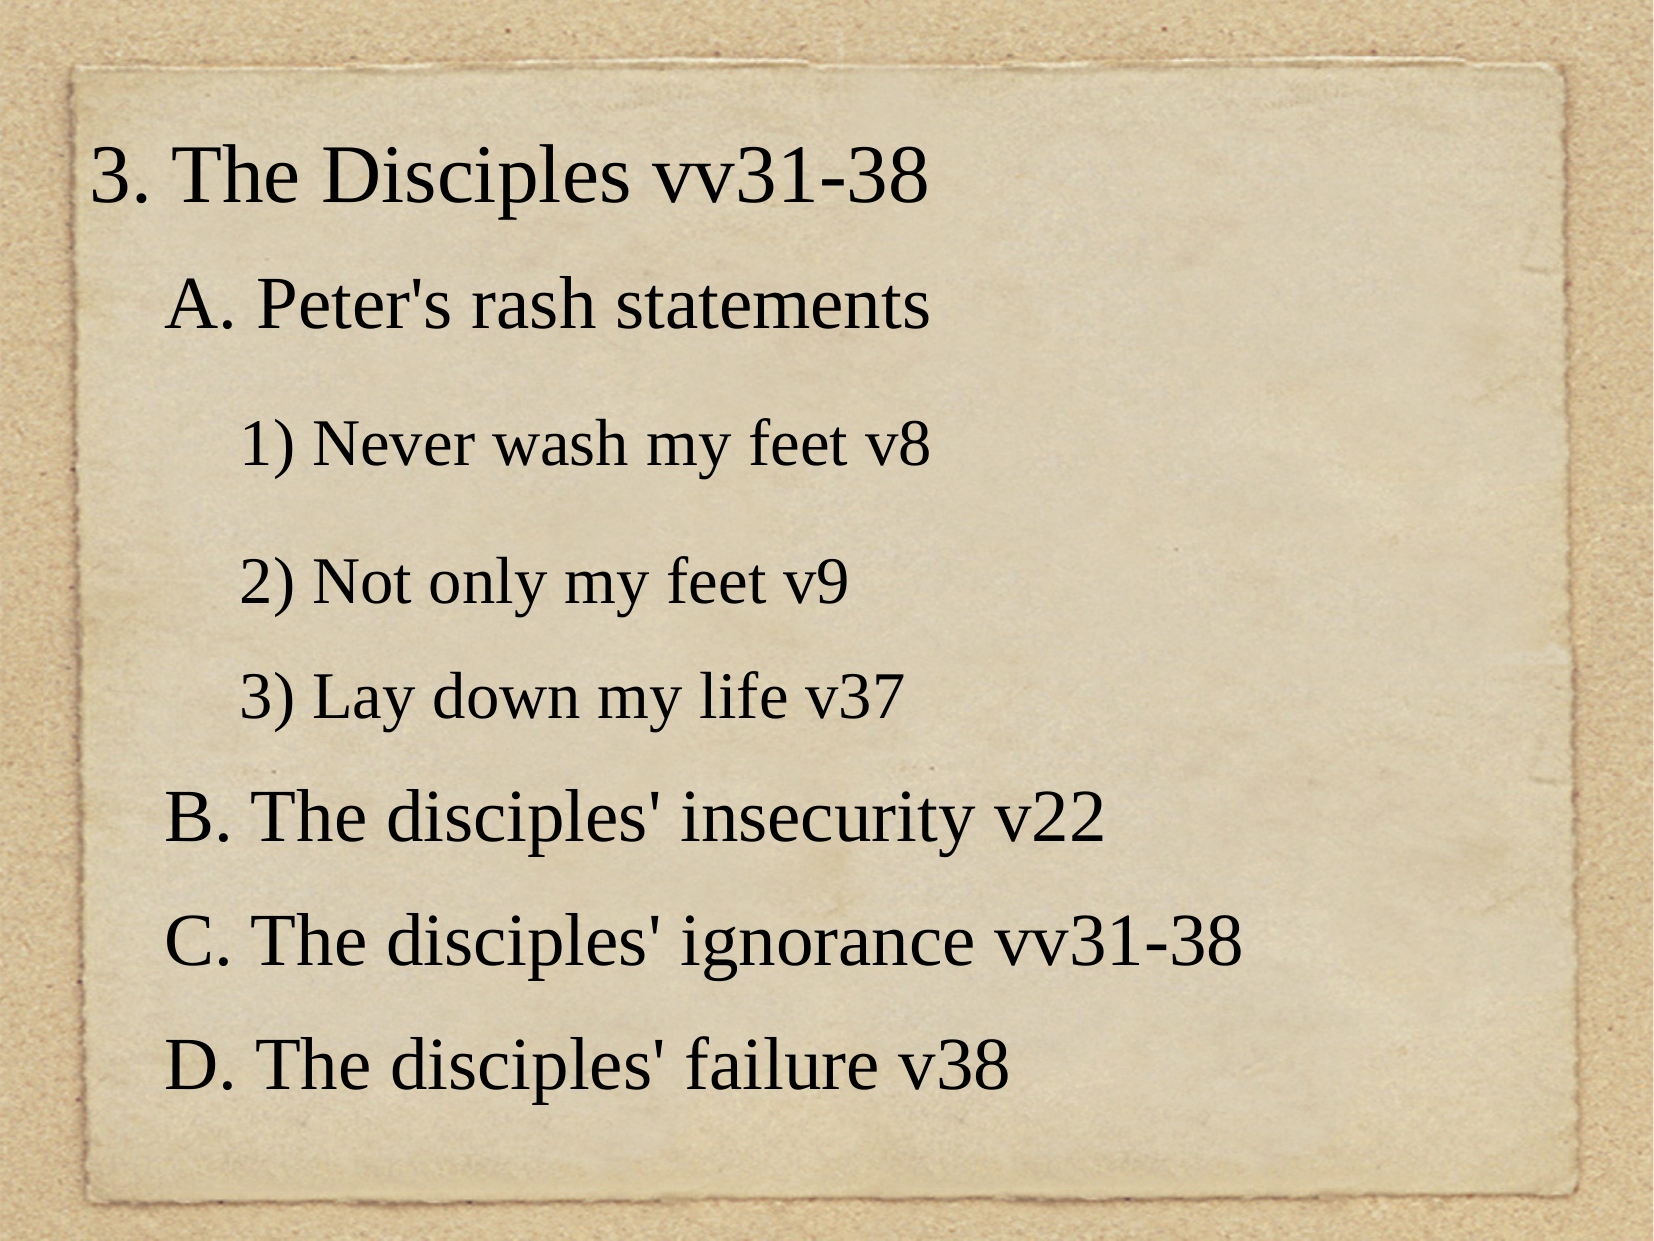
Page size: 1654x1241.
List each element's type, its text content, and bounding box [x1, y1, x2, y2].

picture [0, 0, 1654, 1241]
text_box 3. The Disciples vv31-38 A. Peter's rash statements 1) Never wash my feet v8 2) Not only my feet v9 3) Lay down my life v37 B. The disciples' insecurity v22 C. The disciples' ignorance vv31-38 D. The disciples' failure v38 [75, 75, 1576, 1201]
